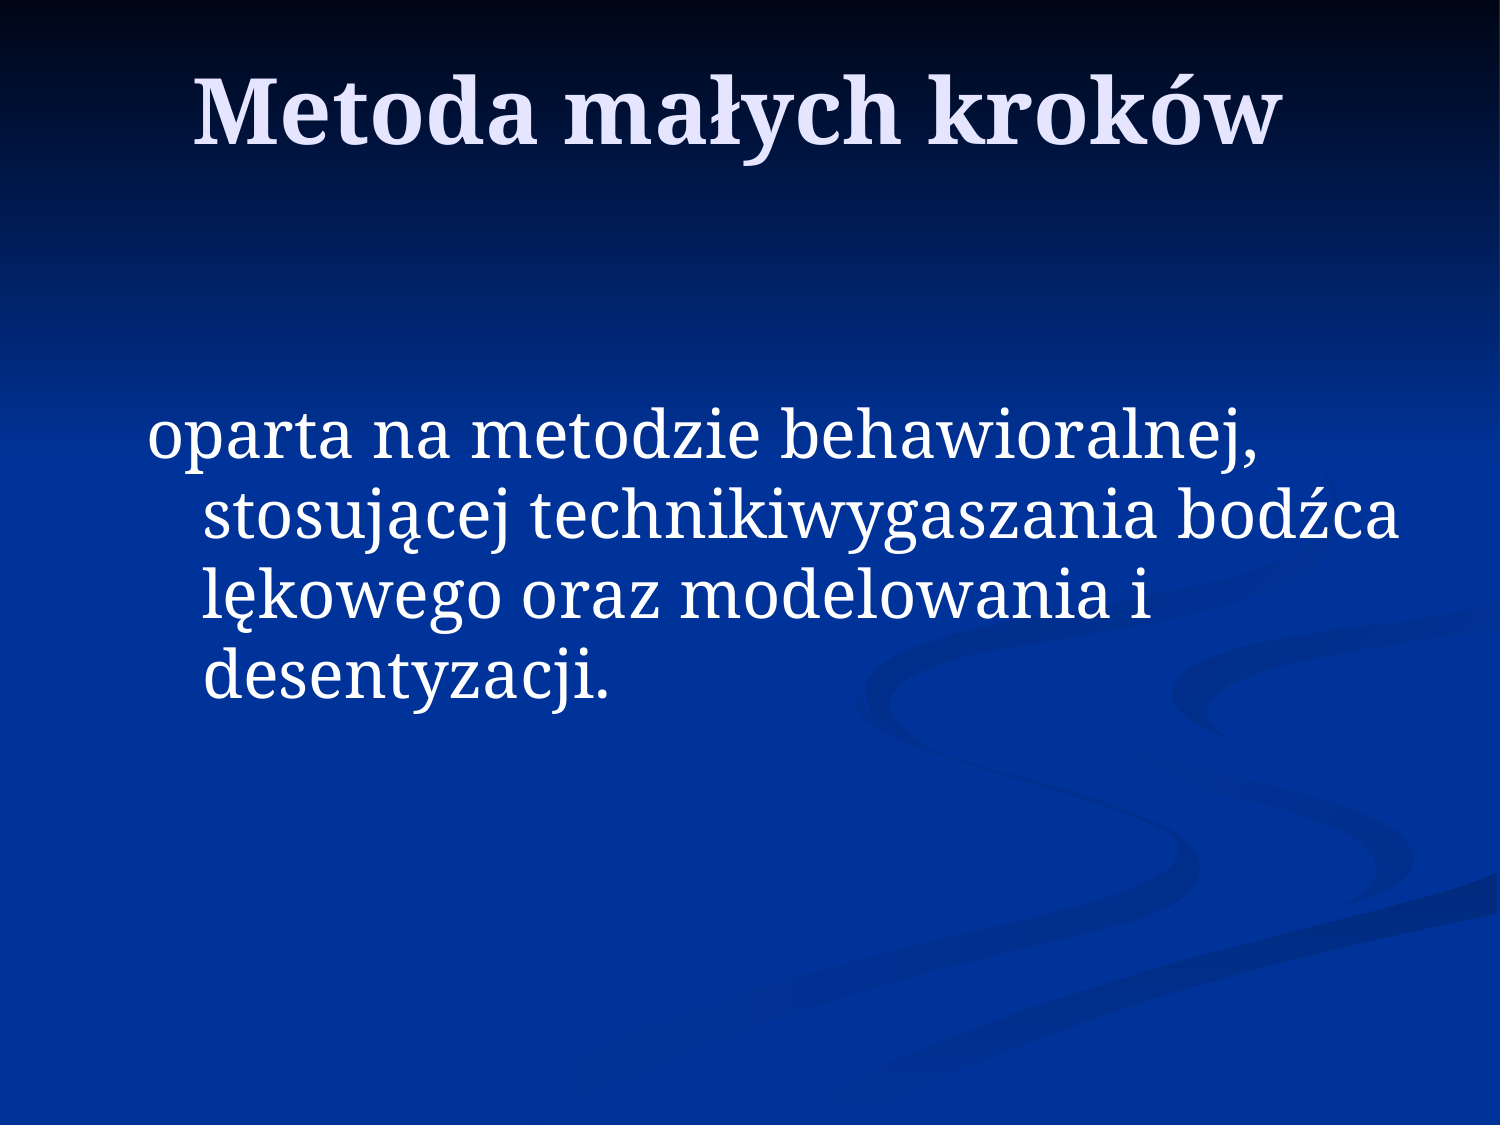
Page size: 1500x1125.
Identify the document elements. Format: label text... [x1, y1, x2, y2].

title Metoda małych kroków [75, 45, 1425, 166]
list oparta na metodzie behawioralnej, stosującej technikiwygaszania bodźca lękowego oraz modelowania i desentyzacji. [75, 190, 1425, 1005]
